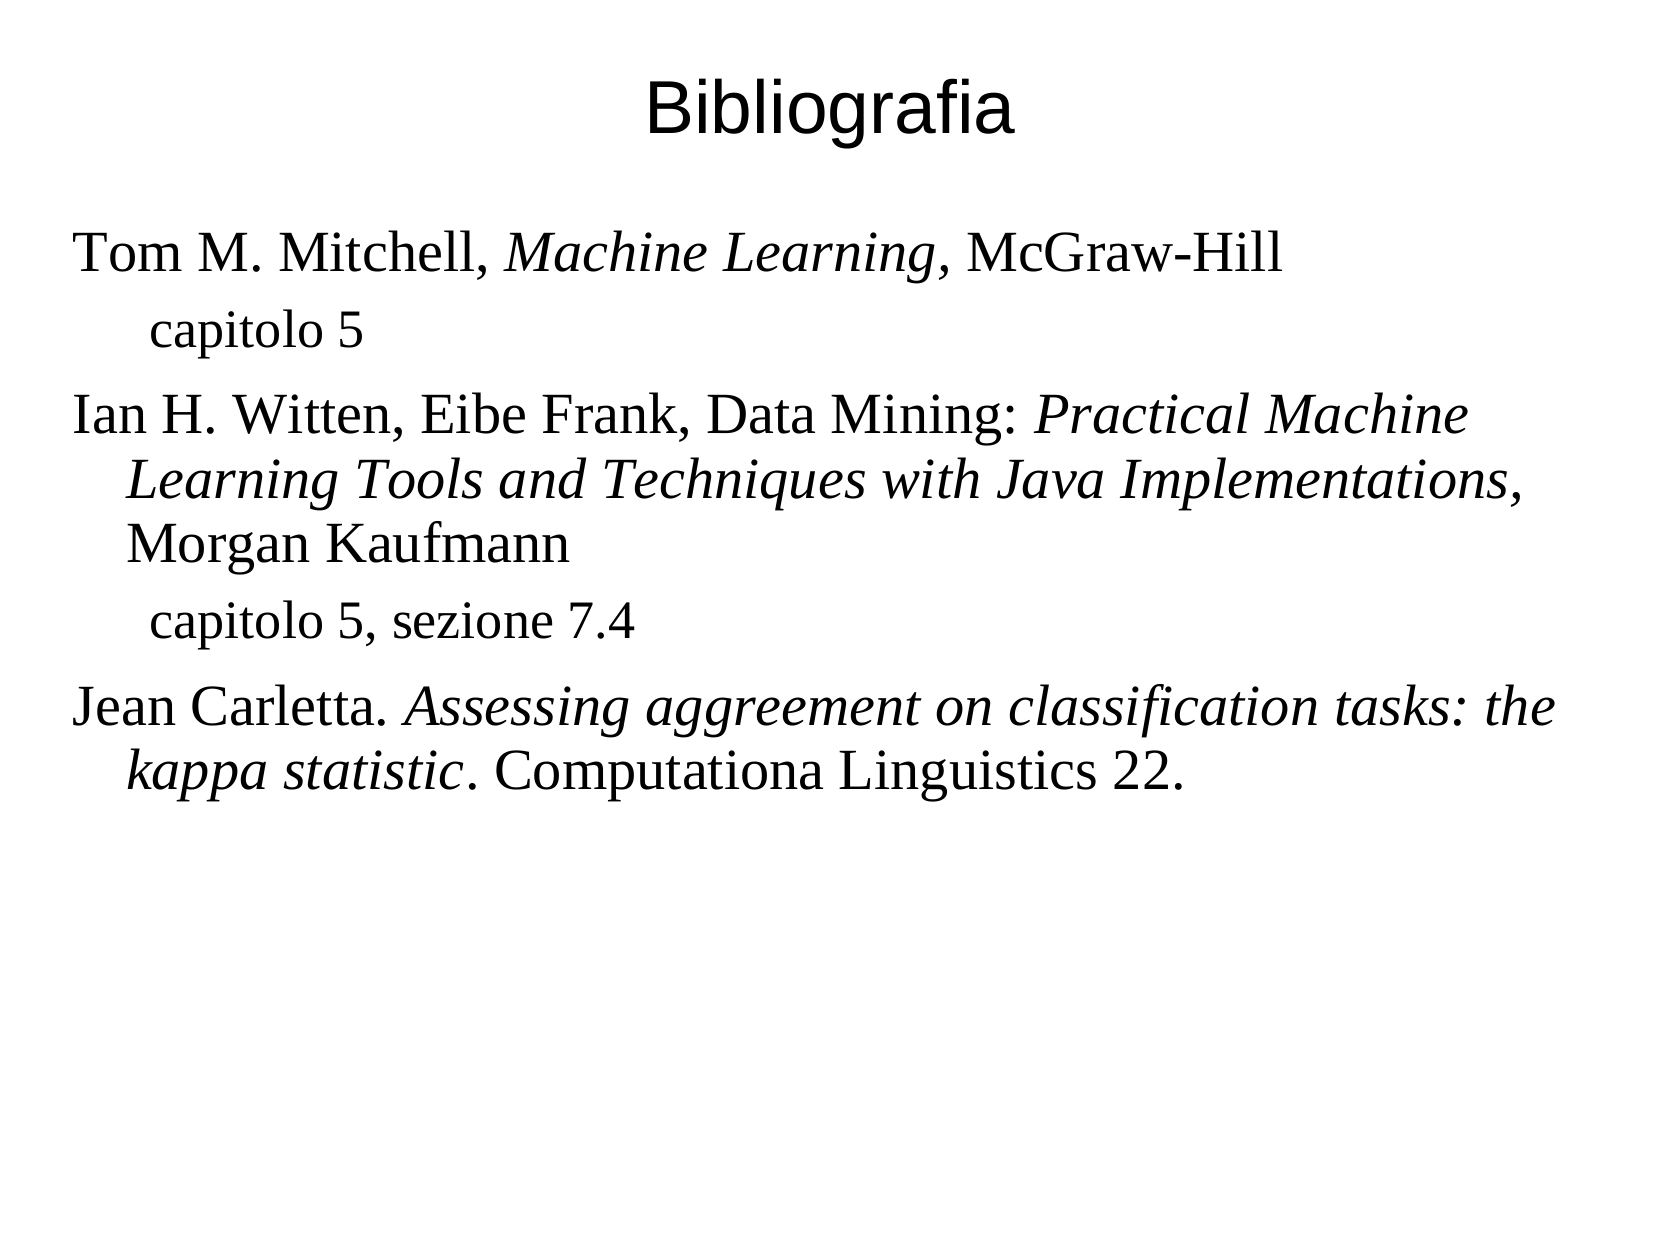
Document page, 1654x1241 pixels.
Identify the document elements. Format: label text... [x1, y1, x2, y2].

list Tom M. Mitchell, Machine Learning, McGraw-Hill capitolo 5 Ian H. Witten, Eibe Frank, Data Mining: Practical Machine Learning Tools and Techniques with Java Implementations, Morgan Kaufmann capitolo 5, sezione 7.4 Jean Carletta. Assessing aggreement on classification tasks: the kappa statistic. Computationa Linguistics 22. [55, 219, 1605, 1179]
title Bibliografia [52, 42, 1608, 173]
